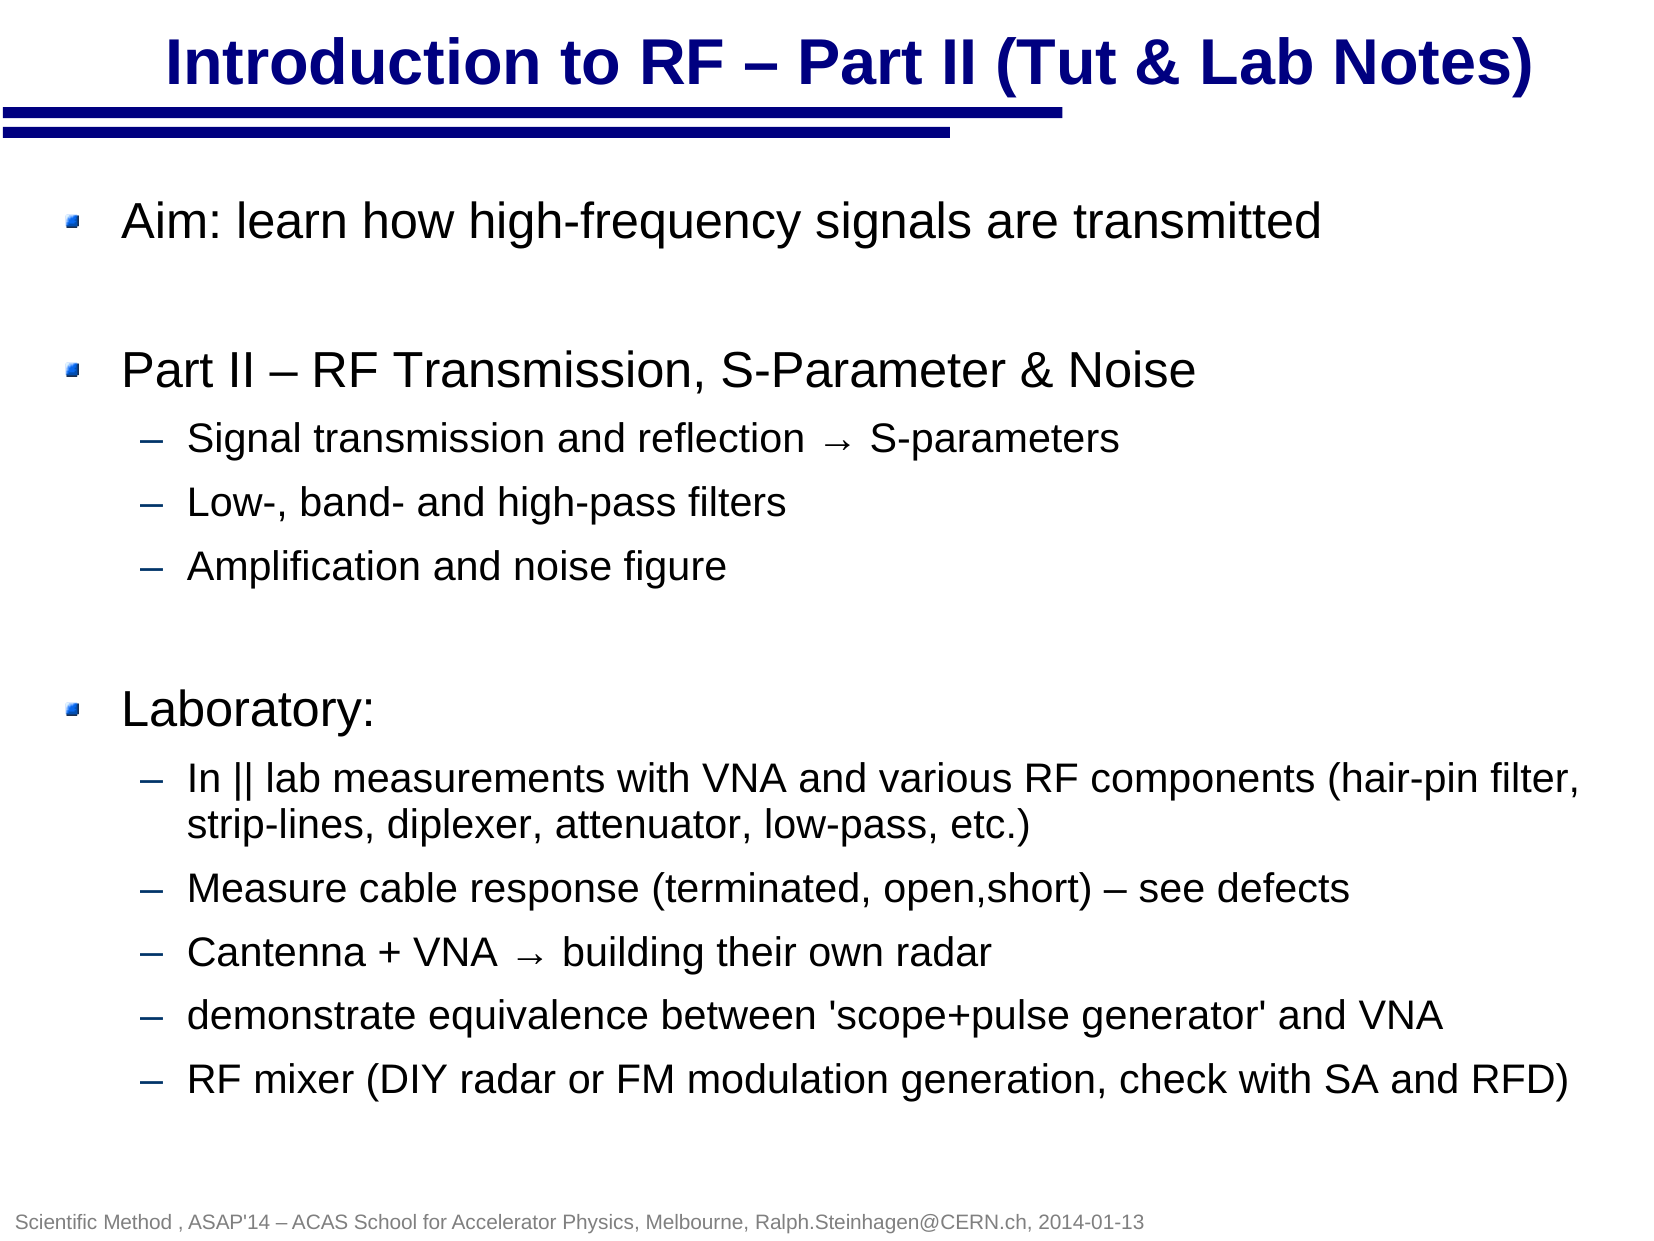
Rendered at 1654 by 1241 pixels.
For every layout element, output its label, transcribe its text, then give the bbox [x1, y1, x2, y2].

title Introduction to RF – Part II (Tut & Lab Notes) [165, 0, 1567, 124]
list Aim: learn how high-frequency signals are transmitted Part II – RF Transmission, S-Parameter & Noise Signal transmission and reflection → S-parameters Low-, band- and high-pass filters Amplification and noise figure Laboratory: In || lab measurements with VNA and various RF components (hair-pin filter, strip-lines, diplexer, attenuator, low-pass, etc.) Measure cable response (terminated, open,short) – see defects Cantenna + VNA → building their own radar demonstrate equivalence between 'scope+pulse generator' and VNA RF mixer (DIY radar or FM modulation generation, check with SA and RFD) [65, 192, 1628, 1205]
